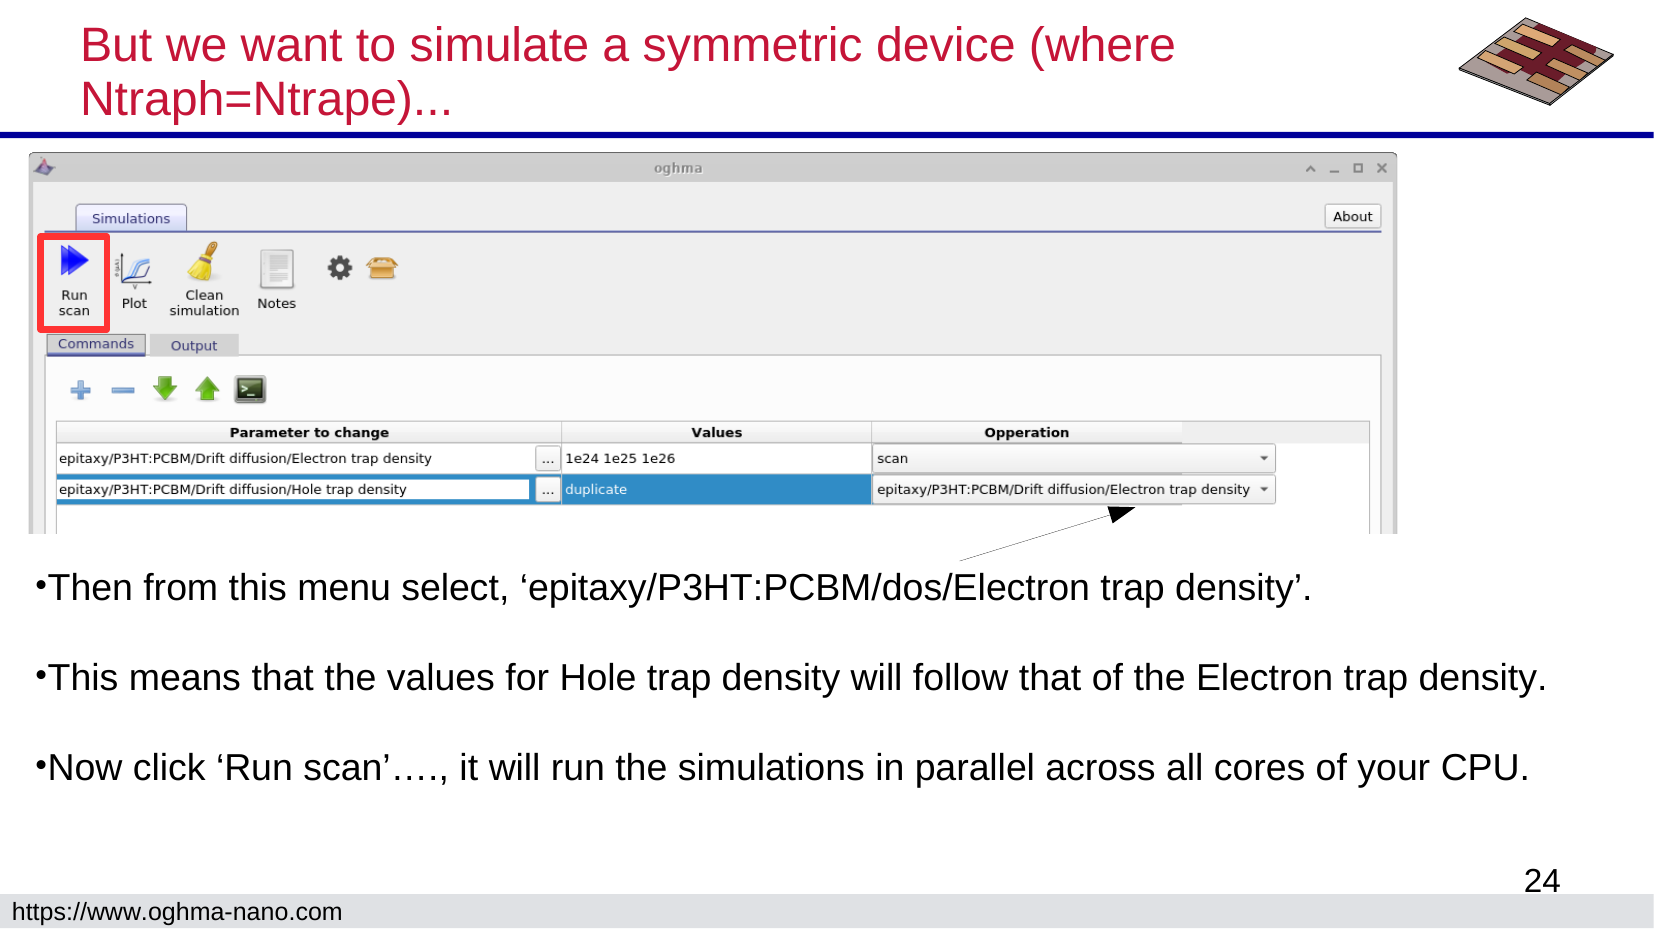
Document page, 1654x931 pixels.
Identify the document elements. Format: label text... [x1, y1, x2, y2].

text_box <number> [1509, 852, 1654, 911]
picture [28, 152, 1398, 534]
title But we want to simulate a symmetric device (where Ntraph=Ntrape)... [65, 10, 1265, 134]
text_box Then from this menu select, ‘epitaxy/P3HT:PCBM/dos/Electron trap density’. This means that the values for Hole trap density will follow that of the Electron trap density. Now click ‘Run scan’…., it will run the simulations in parallel across all cores of your CPU. [19, 555, 1654, 886]
